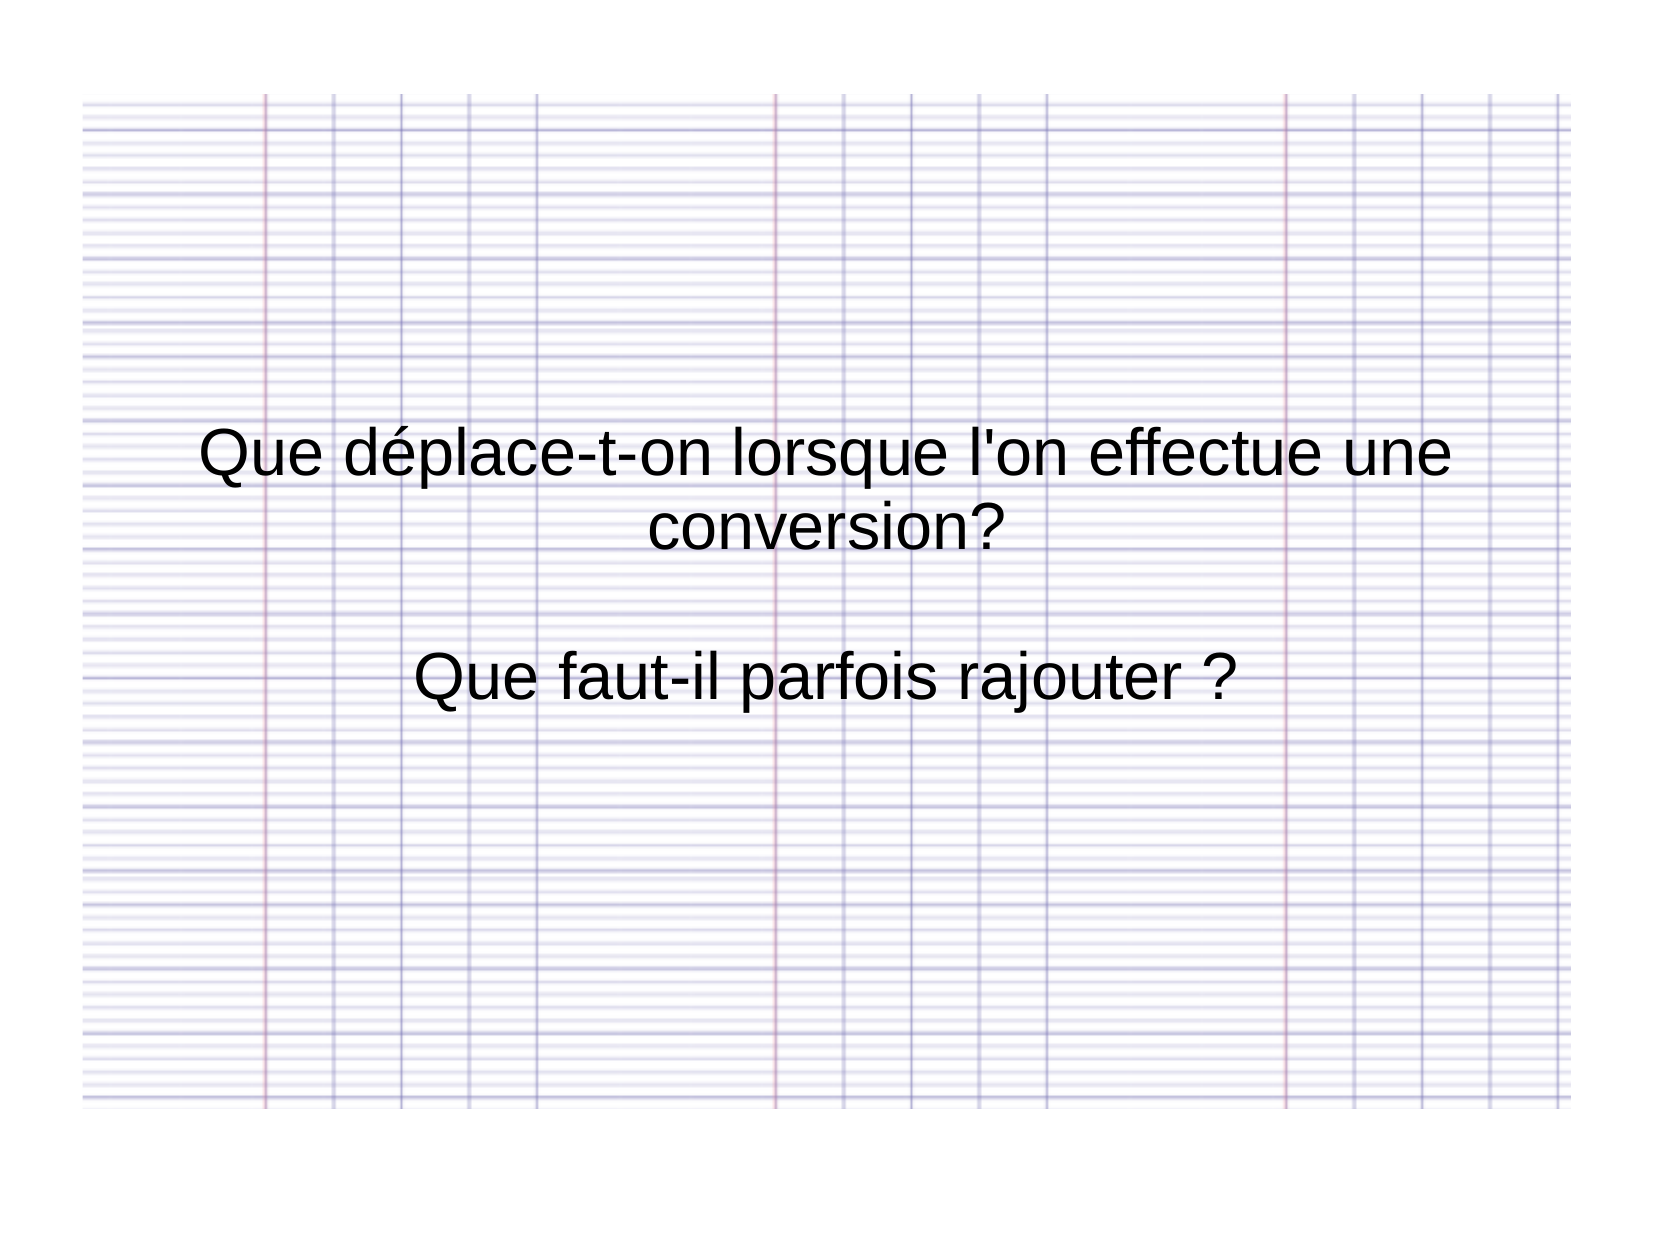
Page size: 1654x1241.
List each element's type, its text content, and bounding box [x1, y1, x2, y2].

subtitle Que déplace-t-on lorsque l'on effectue une conversion? Que faut-il parfois rajouter ? [82, 94, 1571, 1109]
